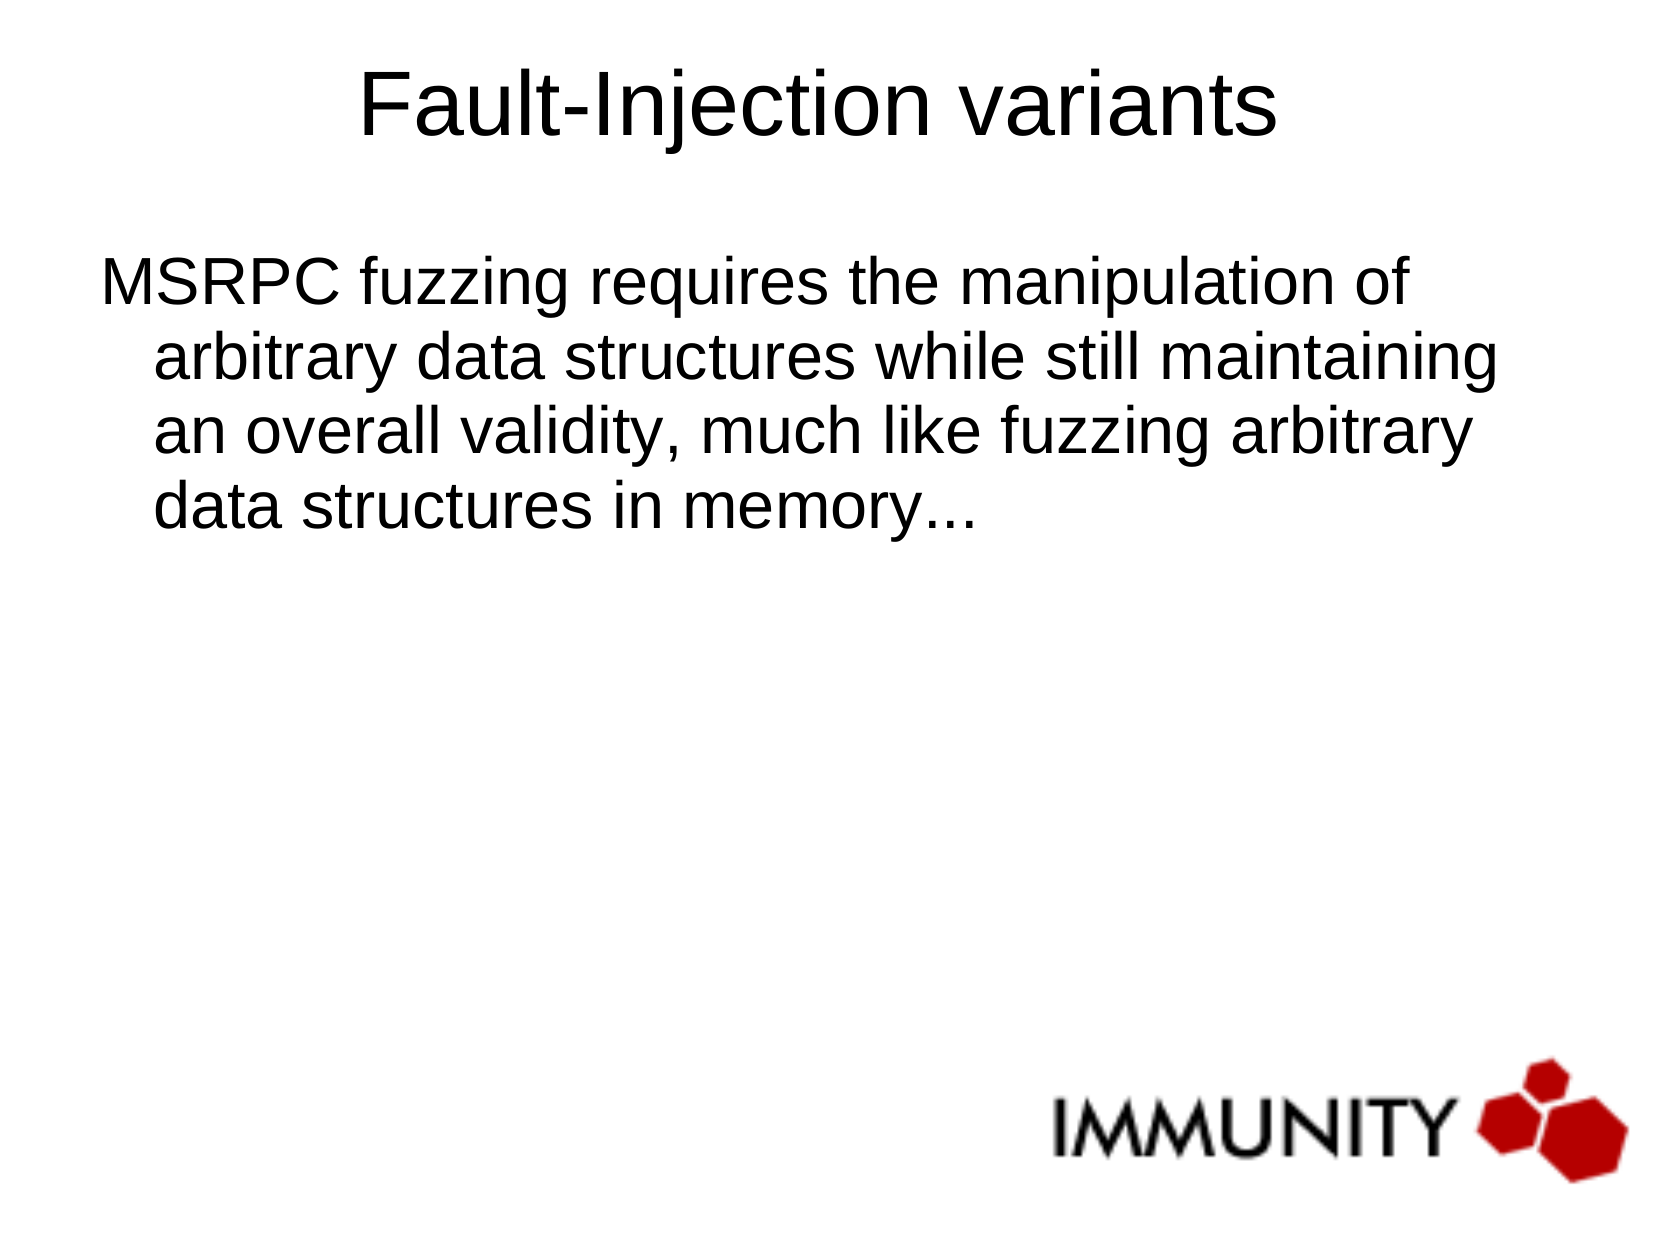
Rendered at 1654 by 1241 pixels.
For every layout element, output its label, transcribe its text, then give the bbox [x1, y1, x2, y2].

title Fault-Injection variants [75, 0, 1564, 208]
picture [1006, 1017, 1654, 1241]
list MSRPC fuzzing requires the manipulation of arbitrary data structures while still maintaining an overall validity, much like fuzzing arbitrary data structures in memory... [82, 243, 1571, 1109]
